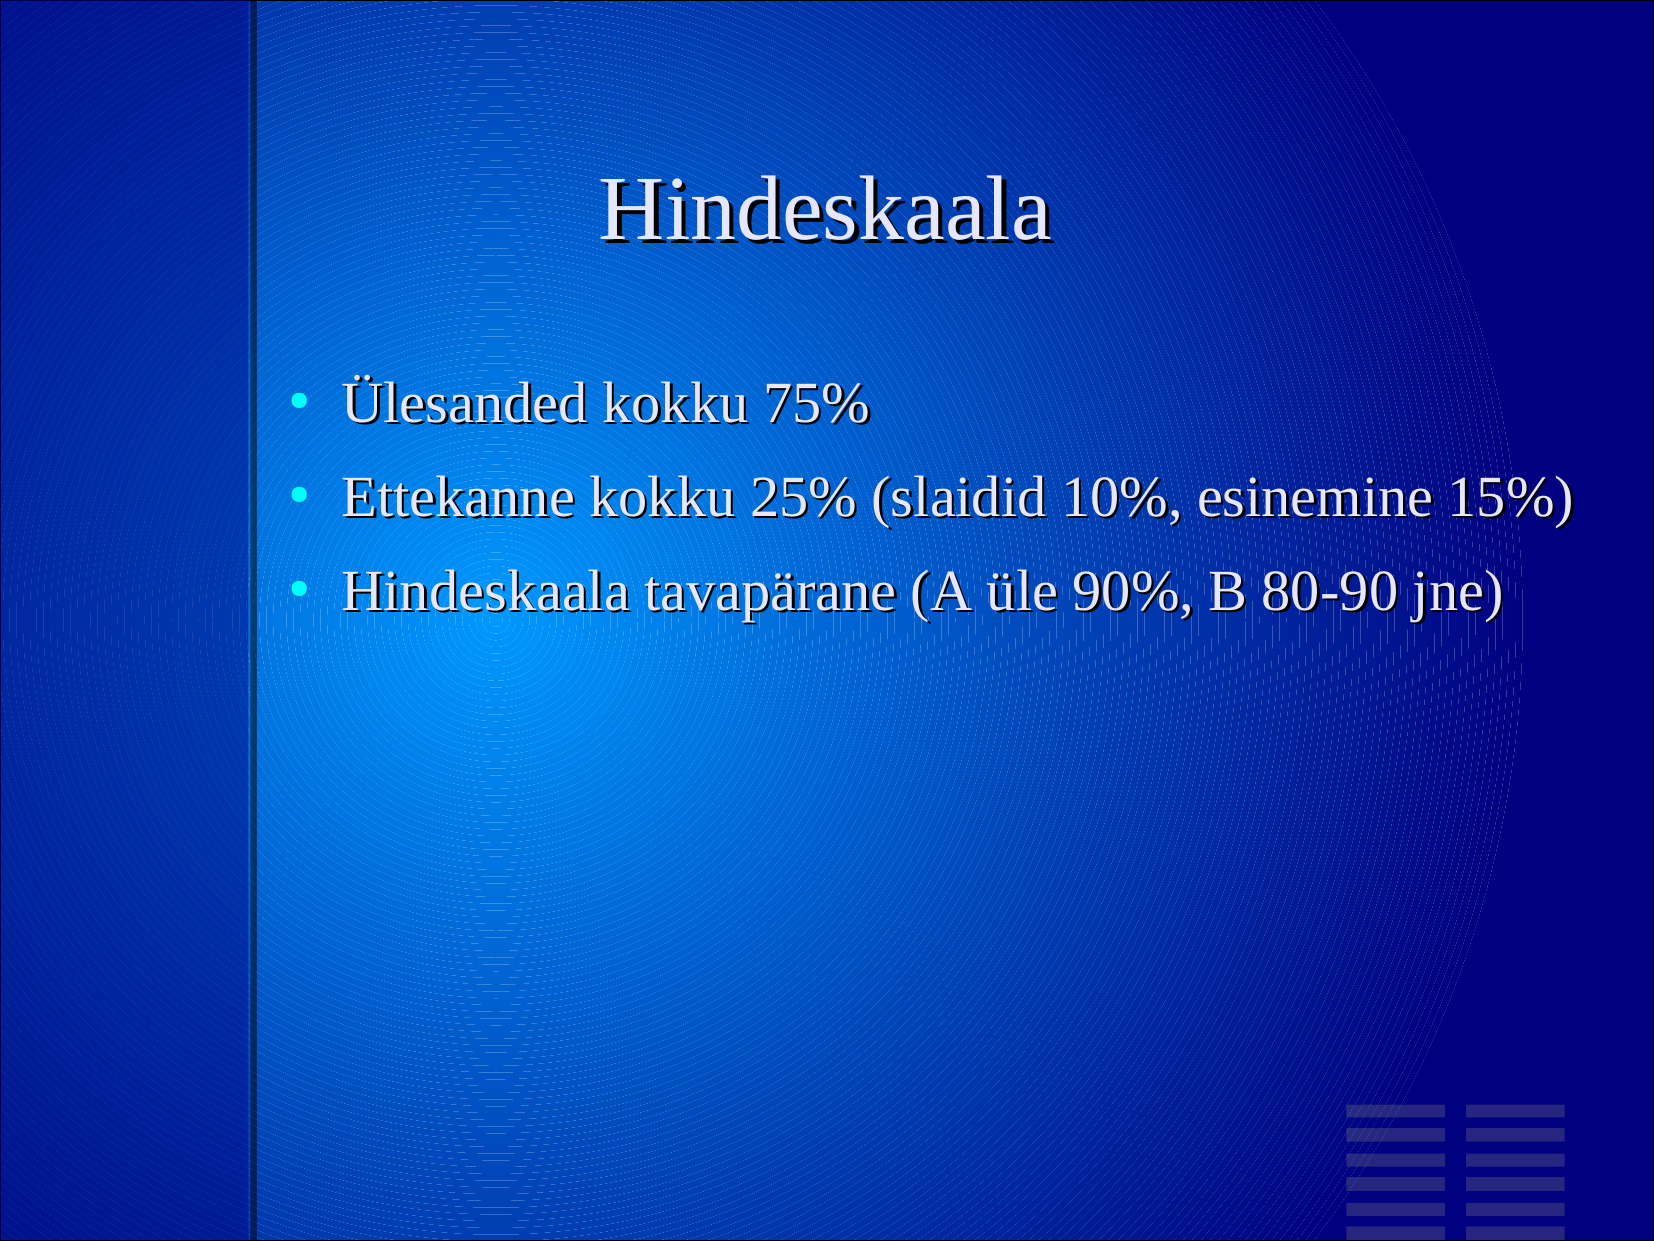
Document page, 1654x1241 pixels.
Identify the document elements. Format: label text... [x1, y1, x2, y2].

list Ülesanded kokku 75% Ettekanne kokku 25% (slaidid 10%, esinemine 15%) Hindeskaala tavapärane (A üle 90%, B 80-90 jne) [270, 370, 1654, 1152]
title Hindeskaala [119, 104, 1533, 313]
